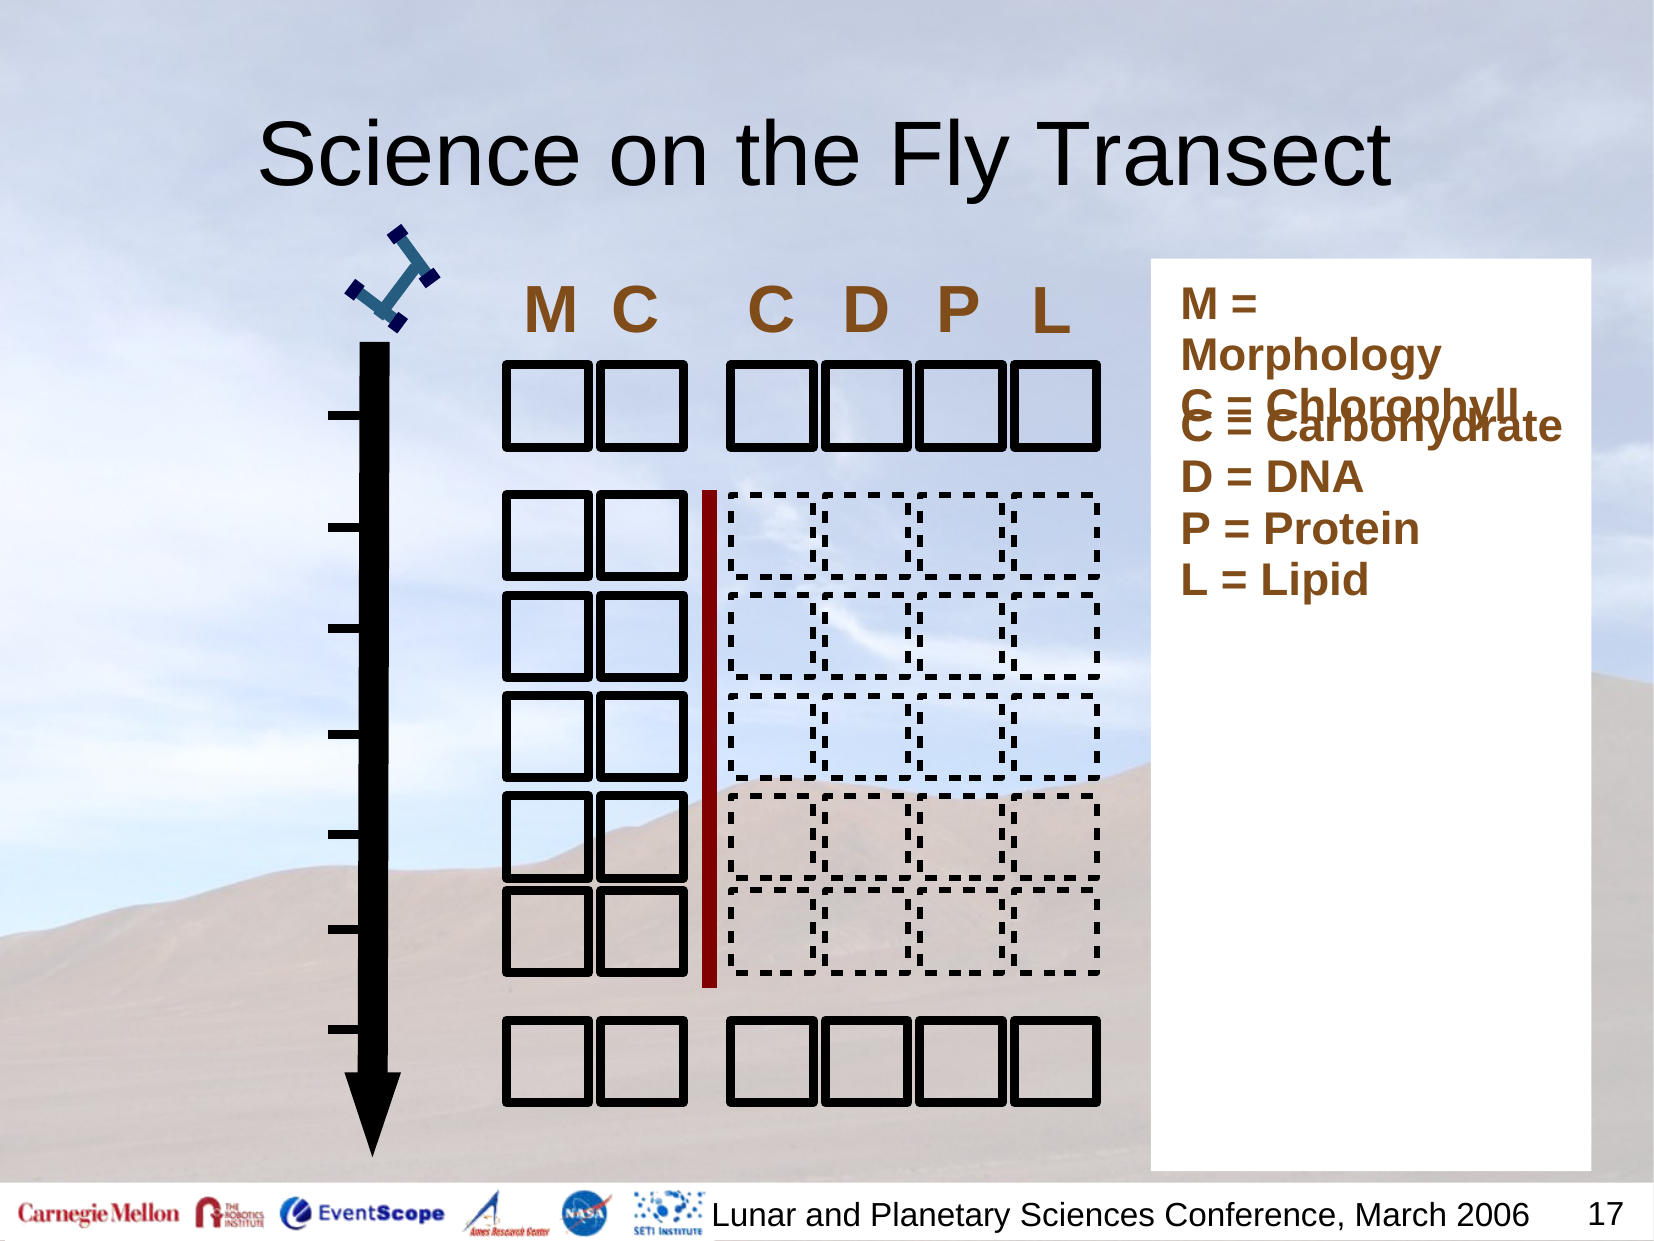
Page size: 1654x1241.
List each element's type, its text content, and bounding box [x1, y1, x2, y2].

text_box M [508, 264, 594, 355]
text_box M = Morphology C = Chlorophyll [1165, 270, 1541, 388]
text_box C [597, 264, 676, 355]
text_box P [922, 265, 997, 355]
title Science on the Fly Transect [79, 49, 1572, 257]
picture [0, 0, 1654, 1182]
text_box C [733, 265, 811, 355]
text_box L [1016, 265, 1088, 355]
text_box C = Carbohydrate D = DNA P = Protein L = Lipid [1165, 392, 1572, 613]
text_box D [827, 265, 906, 355]
text_box [1150, 258, 1592, 1172]
picture [5, 1188, 715, 1241]
